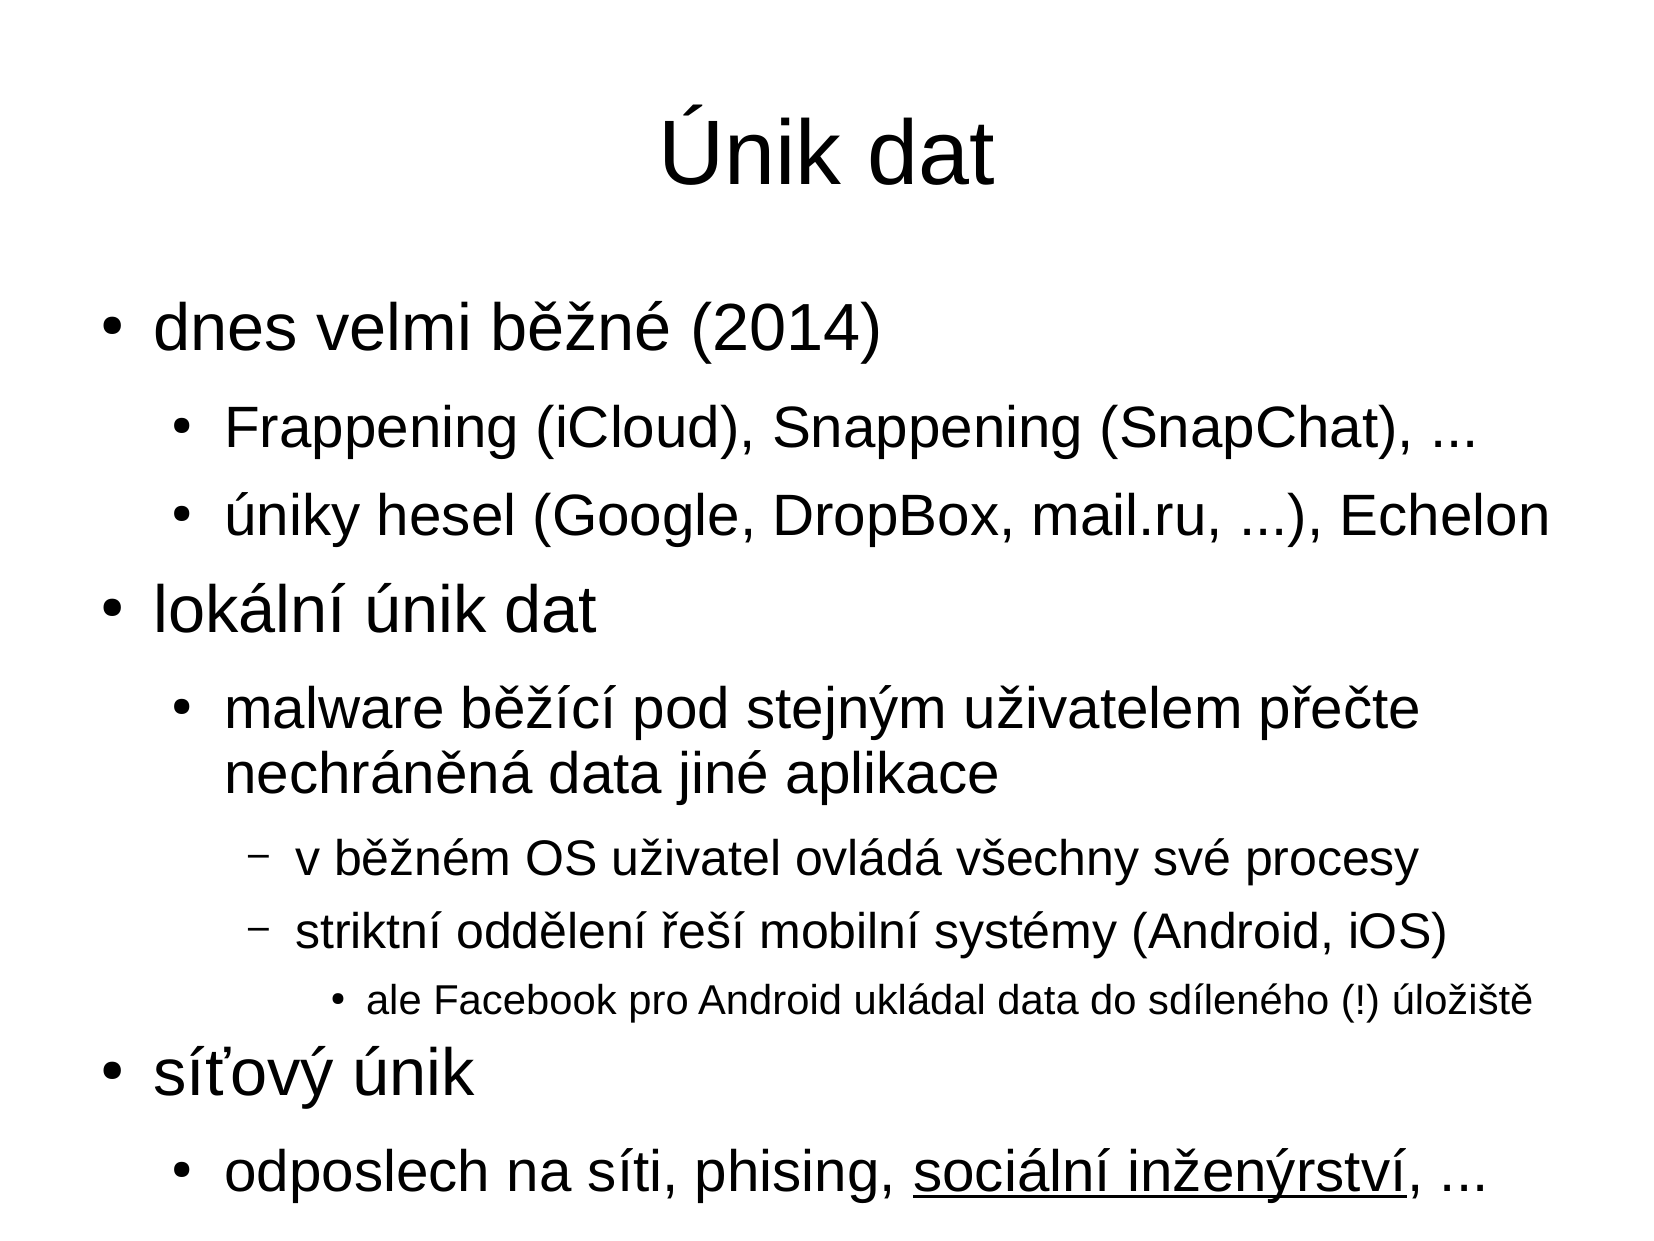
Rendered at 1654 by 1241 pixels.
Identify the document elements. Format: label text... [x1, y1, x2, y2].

list dnes velmi běžné (2014) Frappening (iCloud), Snappening (SnapChat), ... úniky hesel (Google, DropBox, mail.ru, ...), Echelon lokální únik dat malware běžící pod stejným uživatelem přečte nechráněná data jiné aplikace v běžném OS uživatel ovládá všechny své procesy striktní oddělení řeší mobilní systémy (Android, iOS) ale Facebook pro Android ukládal data do sdíleného (!) úložiště síťový únik odposlech na síti, phising, sociální inženýrství, ... [82, 290, 1571, 1205]
title Únik dat [82, 49, 1571, 257]
